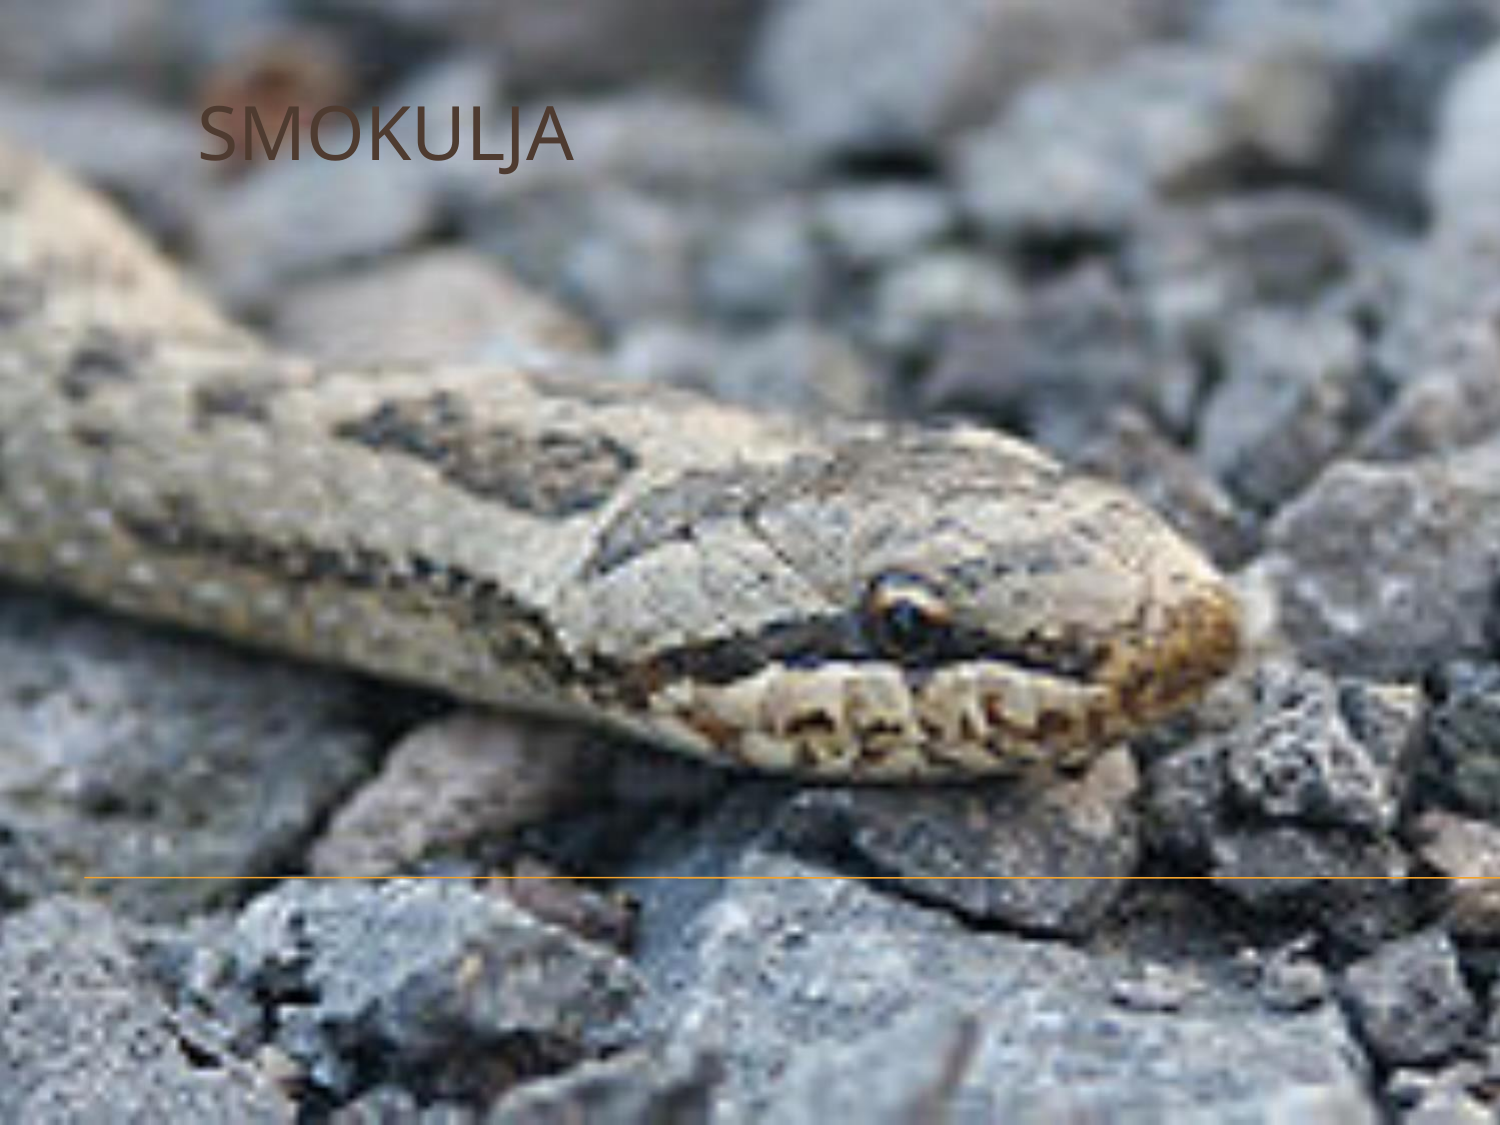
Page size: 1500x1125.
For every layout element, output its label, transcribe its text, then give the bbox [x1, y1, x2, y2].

picture [0, 0, 1500, 1125]
title SMOKULJA [183, 78, 1471, 379]
